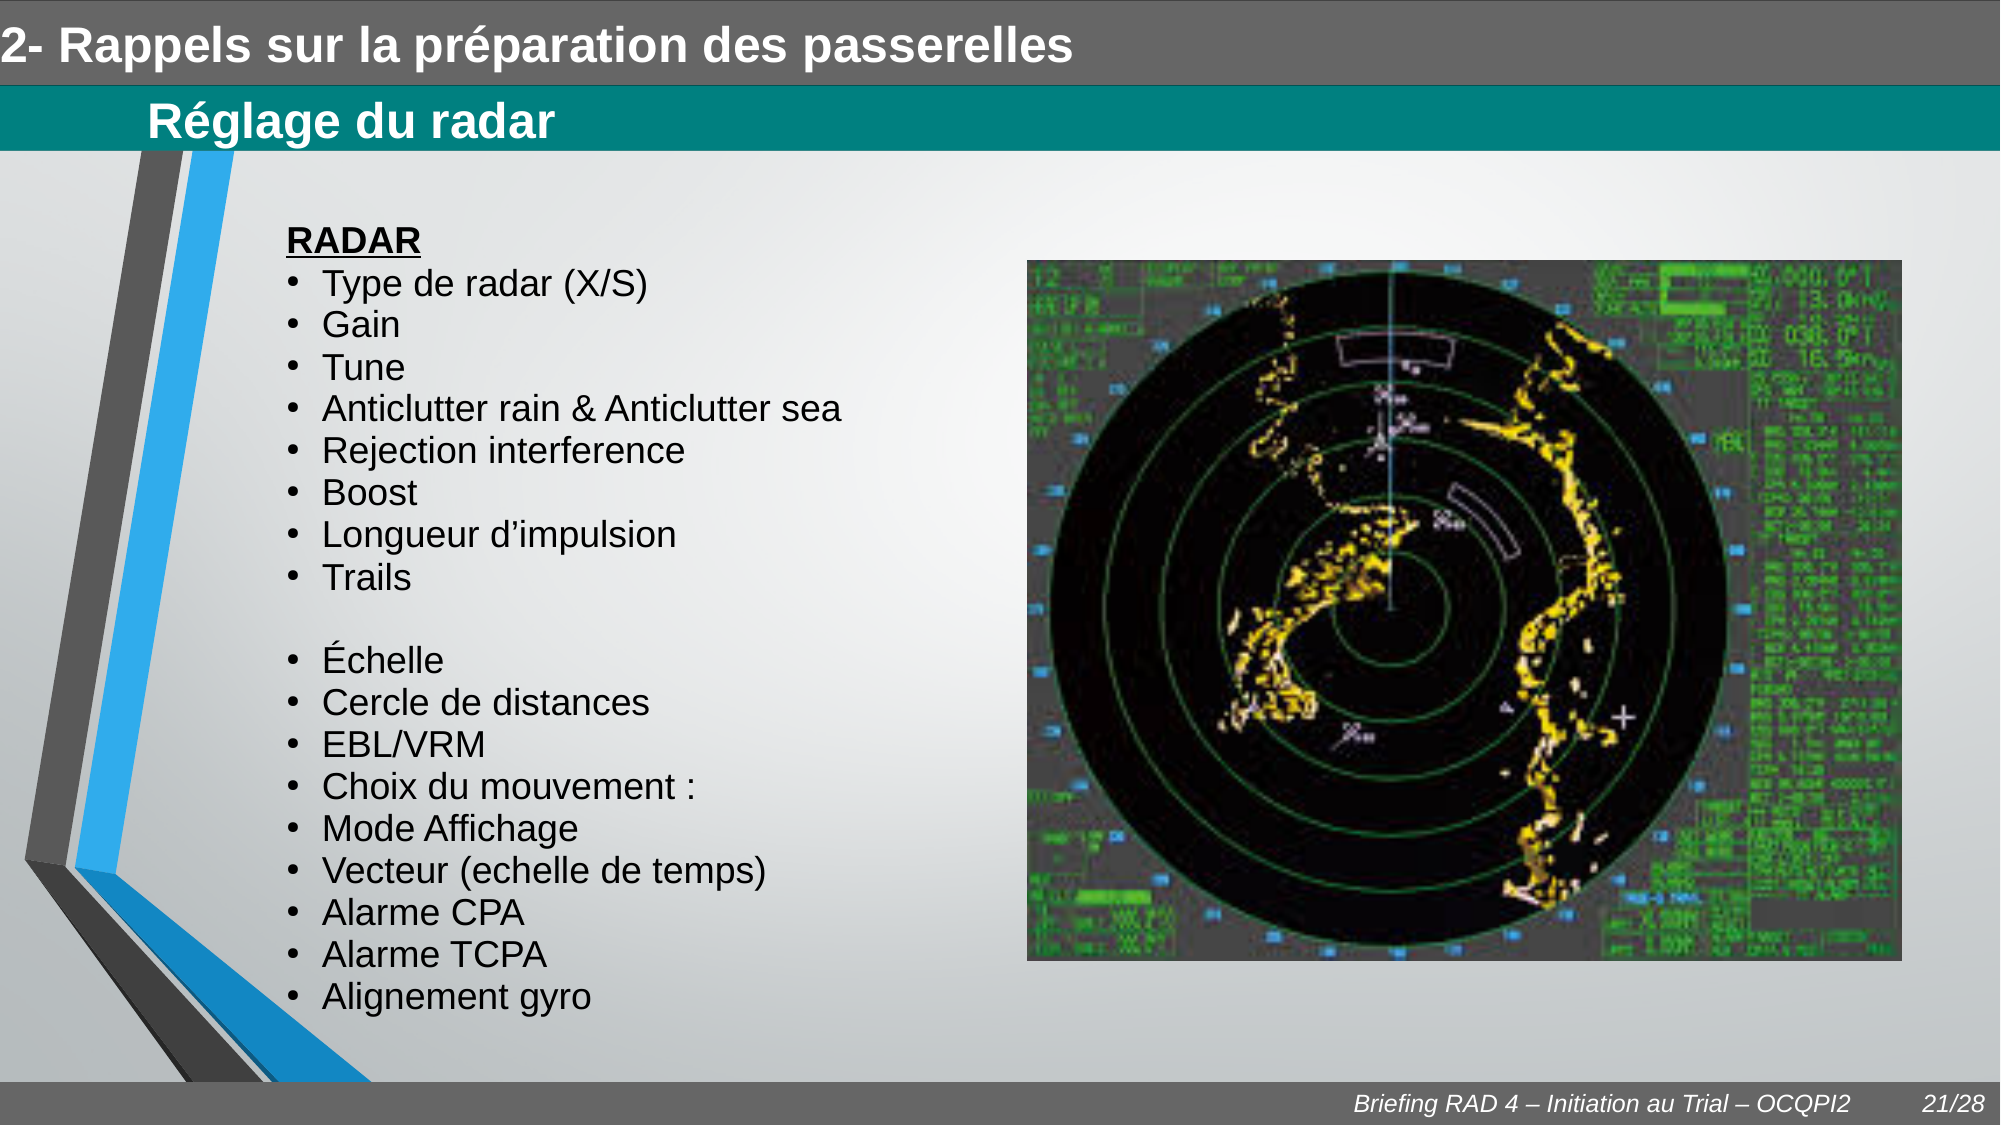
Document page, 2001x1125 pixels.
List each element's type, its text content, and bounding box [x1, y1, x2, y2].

picture [0, 151, 185, 1082]
text_box RADAR Type de radar (X/S) Gain Tune Anticlutter rain & Anticlutter sea Rejection interference Boost Longueur d’impulsion Trails Échelle Cercle de distances EBL/VRM Choix du mouvement : Mode Affichage Vecteur (echelle de temps) Alarme CPA Alarme TCPA Alignement gyro [271, 212, 1016, 1026]
picture [116, 0, 2001, 1125]
picture [66, 151, 271, 1082]
text_box Briefing RAD 4 – Initiation au Trial – OCQPI2 <numéro>/28 [0, 1082, 2000, 1125]
title 2- Rappels sur la préparation des passerelles [0, 0, 2000, 85]
title Réglage du radar [0, 85, 2000, 151]
